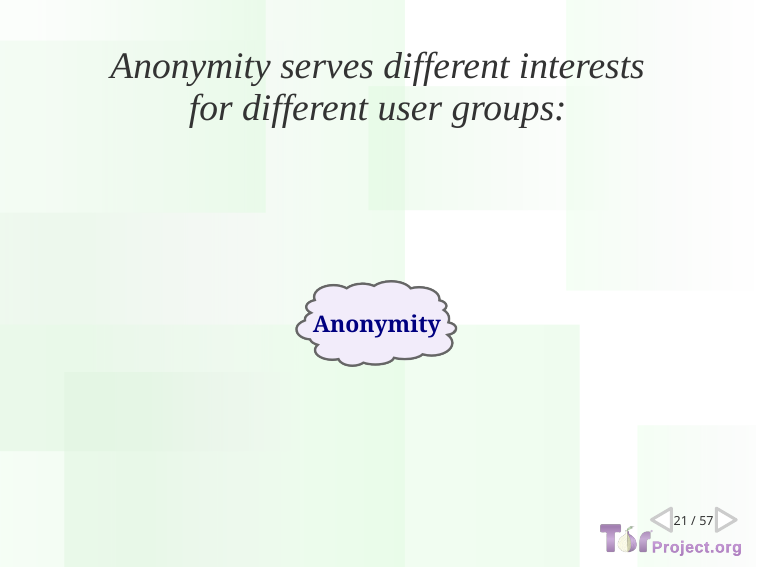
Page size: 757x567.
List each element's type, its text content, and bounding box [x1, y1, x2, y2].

text_box Anonymity [297, 300, 457, 343]
text_box Anonymity serves different interests for different user groups: [69, 37, 687, 136]
picture [0, 0, 757, 567]
